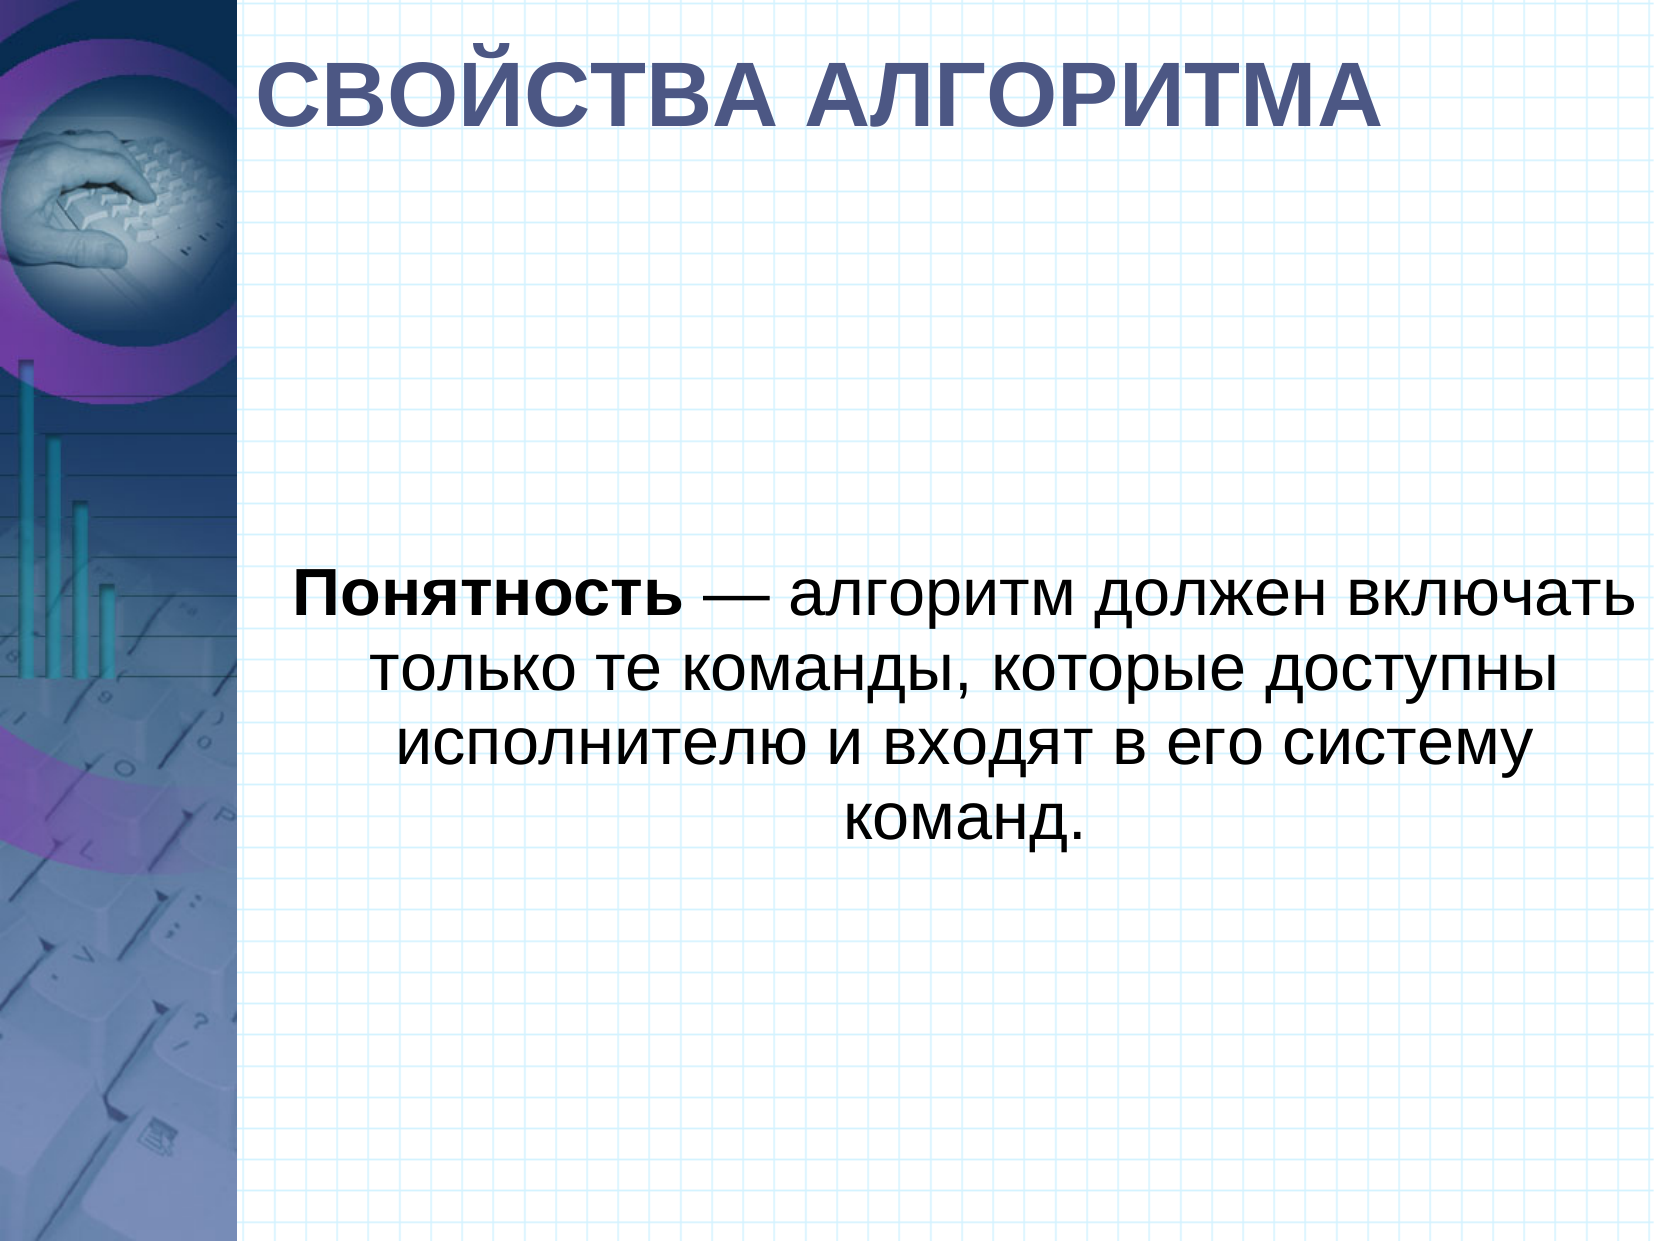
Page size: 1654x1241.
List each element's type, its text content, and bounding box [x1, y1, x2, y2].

title СВОЙСТВА АЛГОРИТМА [254, 0, 1640, 198]
picture [0, 0, 1654, 1241]
subtitle Понятность — алгоритм должен включать только те команды, которые доступны исполнителю и входят в его систему команд. [254, 344, 1640, 1065]
